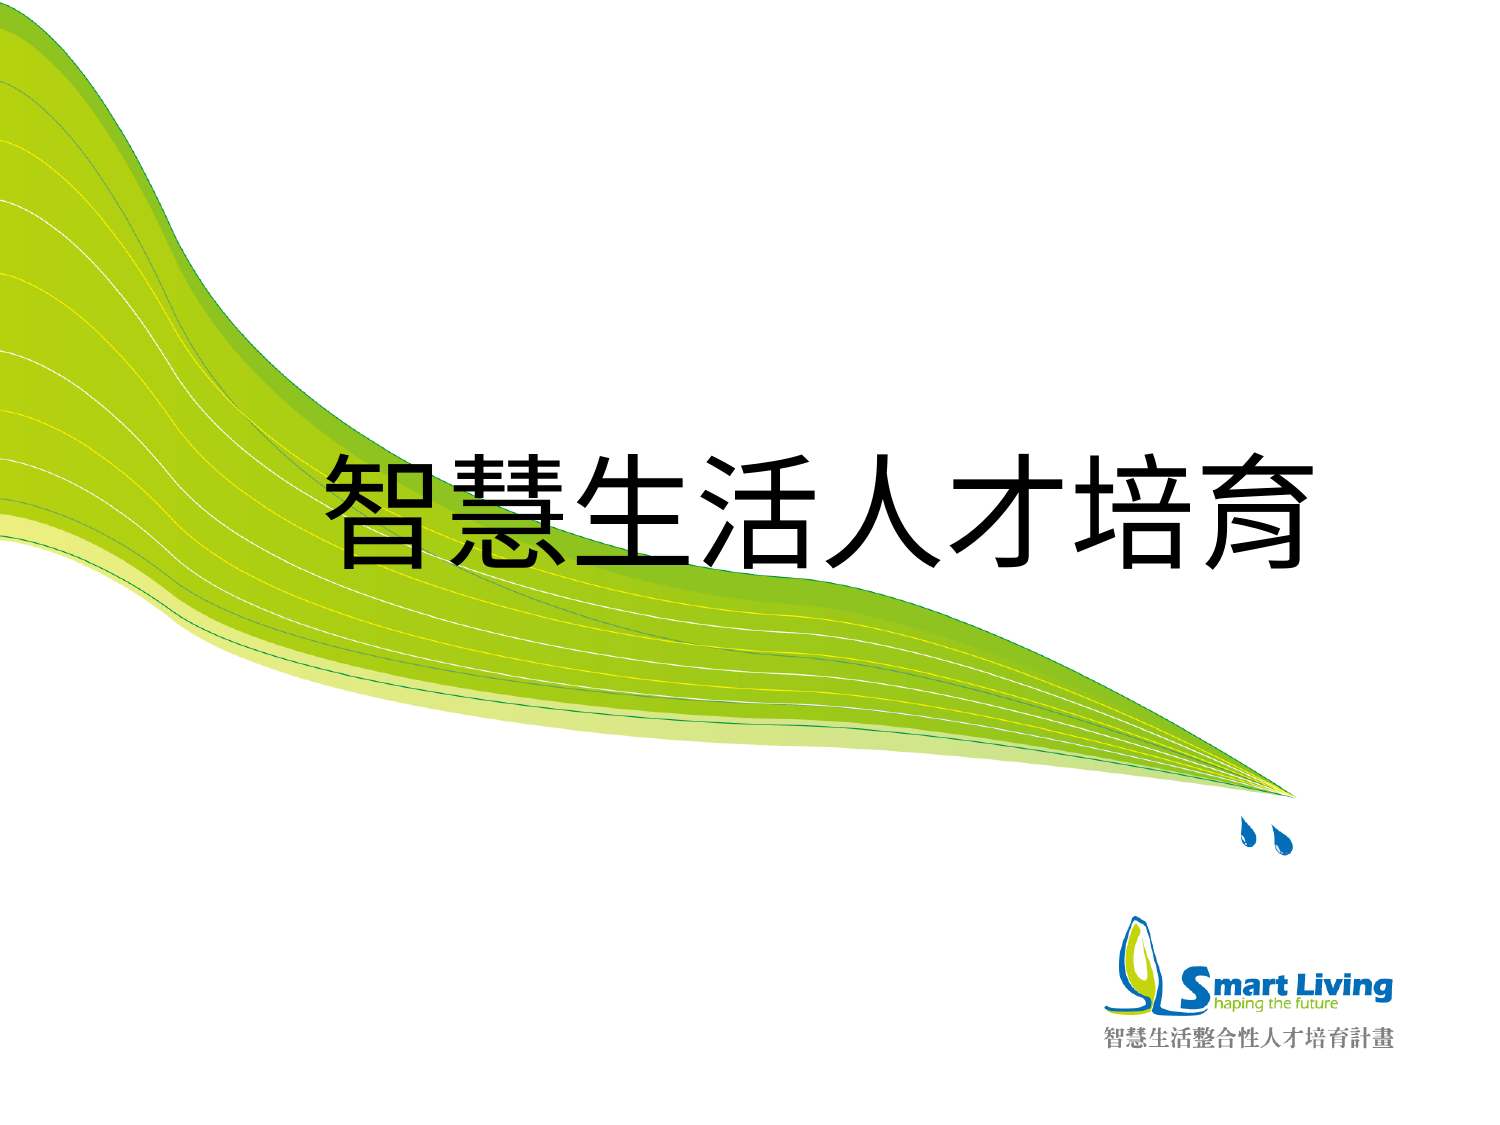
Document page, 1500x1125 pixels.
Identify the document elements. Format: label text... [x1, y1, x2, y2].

picture [0, 0, 1500, 1125]
text_box 智慧生活人才培育 [301, 421, 1341, 598]
